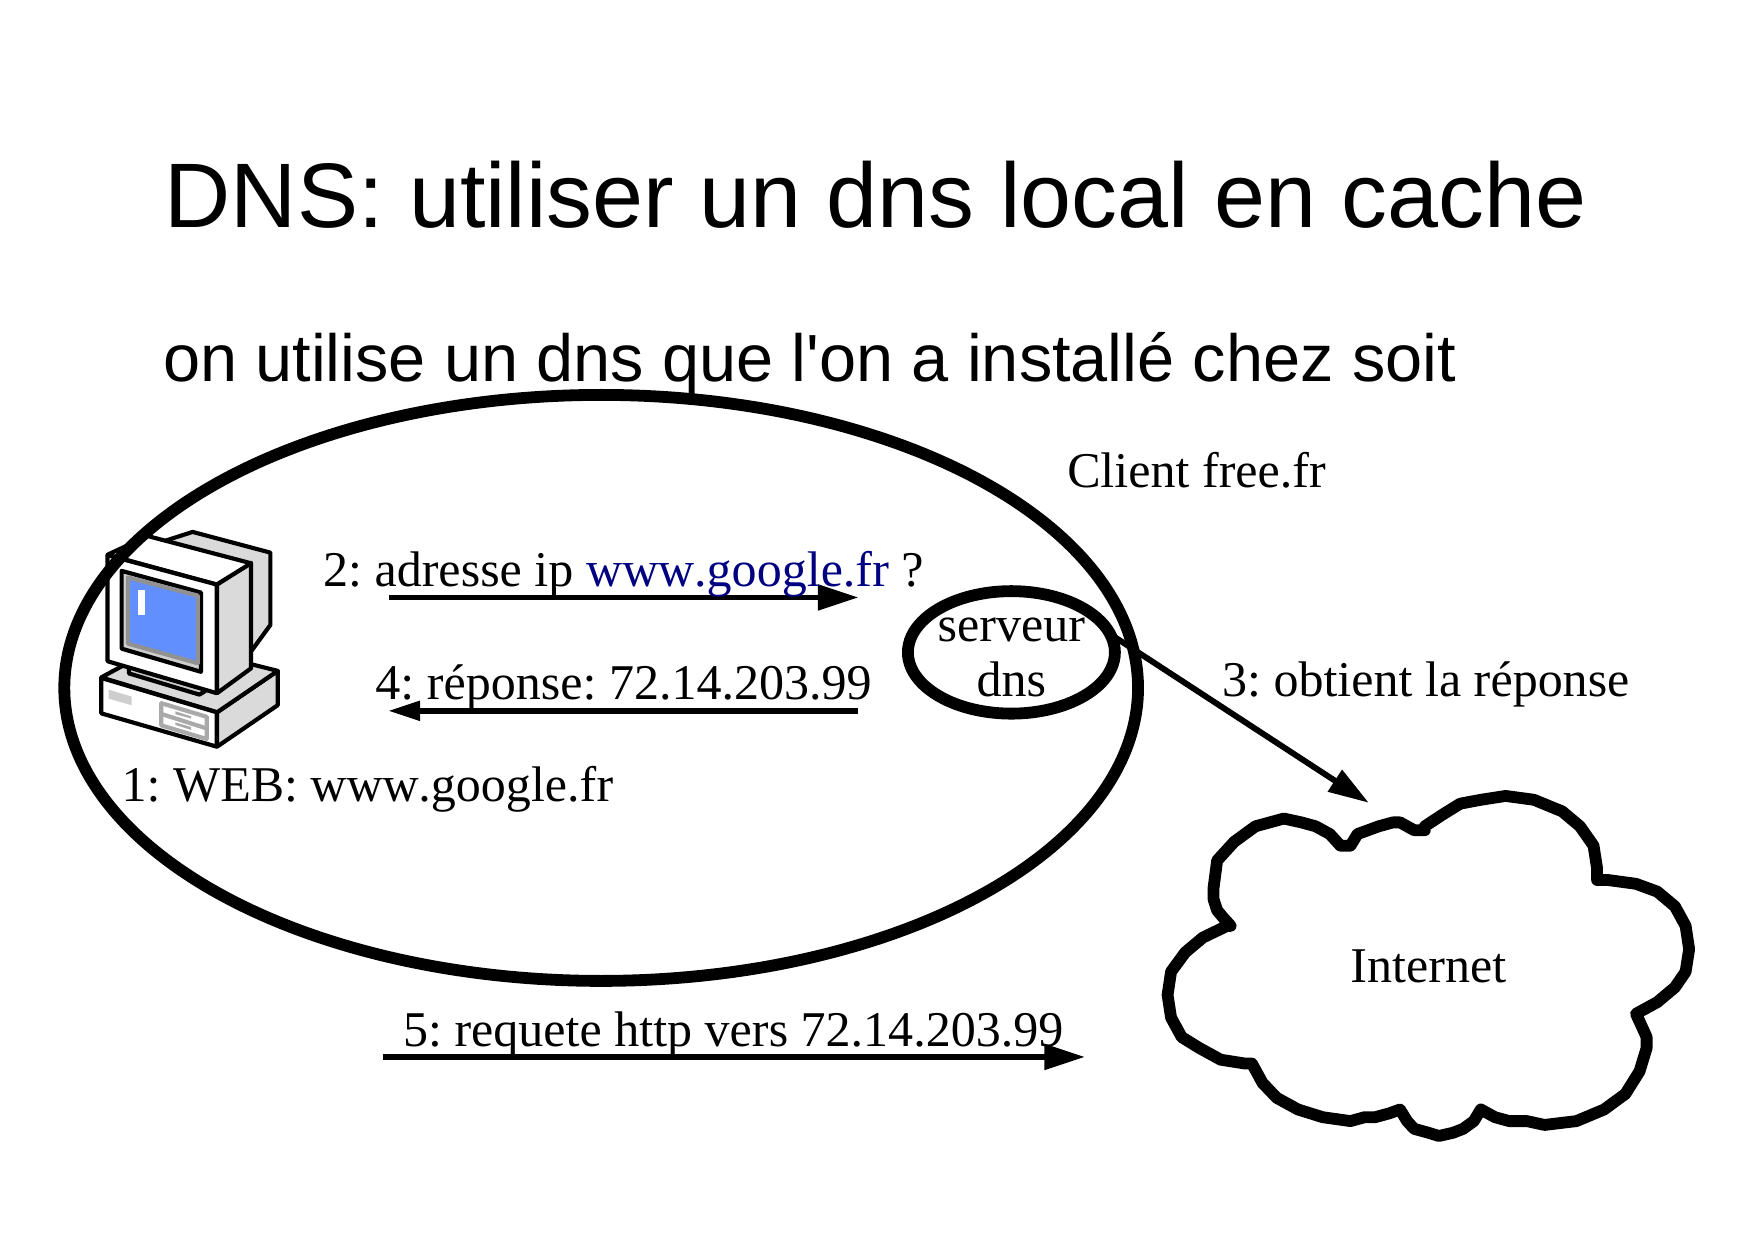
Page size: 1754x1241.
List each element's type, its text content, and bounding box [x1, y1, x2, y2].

text_box Internet [1167, 795, 1690, 1136]
text_box Client free.fr [1067, 443, 1327, 504]
text_box 1: WEB: www.google.fr [121, 756, 614, 818]
text_box 3: obtient la réponse [1216, 646, 1636, 719]
list on utilise un dns que l'on a installé chez soit [308, 401, 895, 450]
picture [97, 528, 282, 751]
text_box serveur dns [907, 591, 1115, 714]
picture [97, 528, 141, 575]
title DNS: utiliser un dns local en cache [145, 109, 1608, 284]
list on utilise un dns que l'on a installé chez soit [145, 320, 1608, 450]
